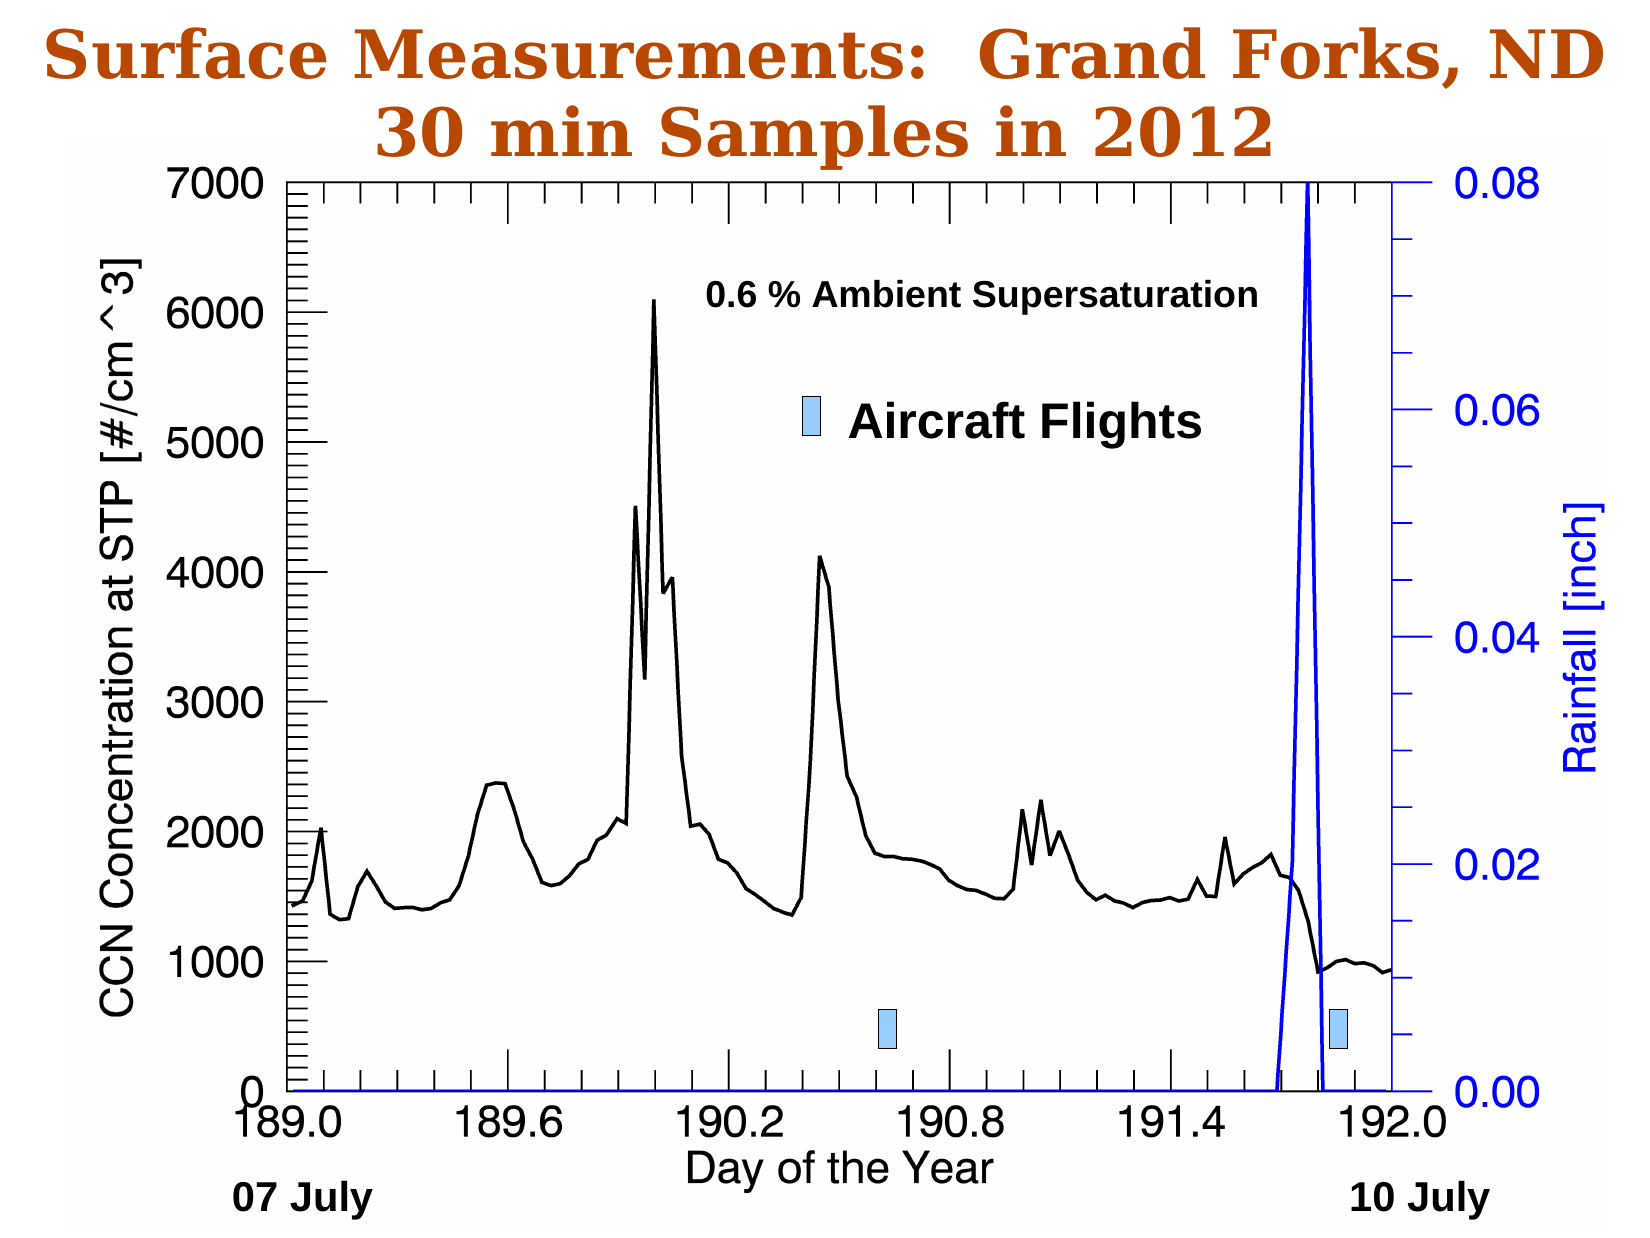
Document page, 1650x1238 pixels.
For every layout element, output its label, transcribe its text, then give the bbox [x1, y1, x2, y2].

text_box [878, 1009, 897, 1049]
title Surface Measurements: Grand Forks, ND 30 min Samples in 2012 [2, 0, 1649, 187]
picture [68, 187, 1607, 1234]
text_box 07 July [217, 1162, 388, 1228]
text_box 0.6 % Ambient Supersaturation [690, 262, 1274, 323]
text_box [1329, 1009, 1348, 1049]
text_box [802, 396, 821, 436]
text_box Aircraft Flights [832, 354, 1219, 457]
text_box 10 July [1334, 1162, 1505, 1228]
